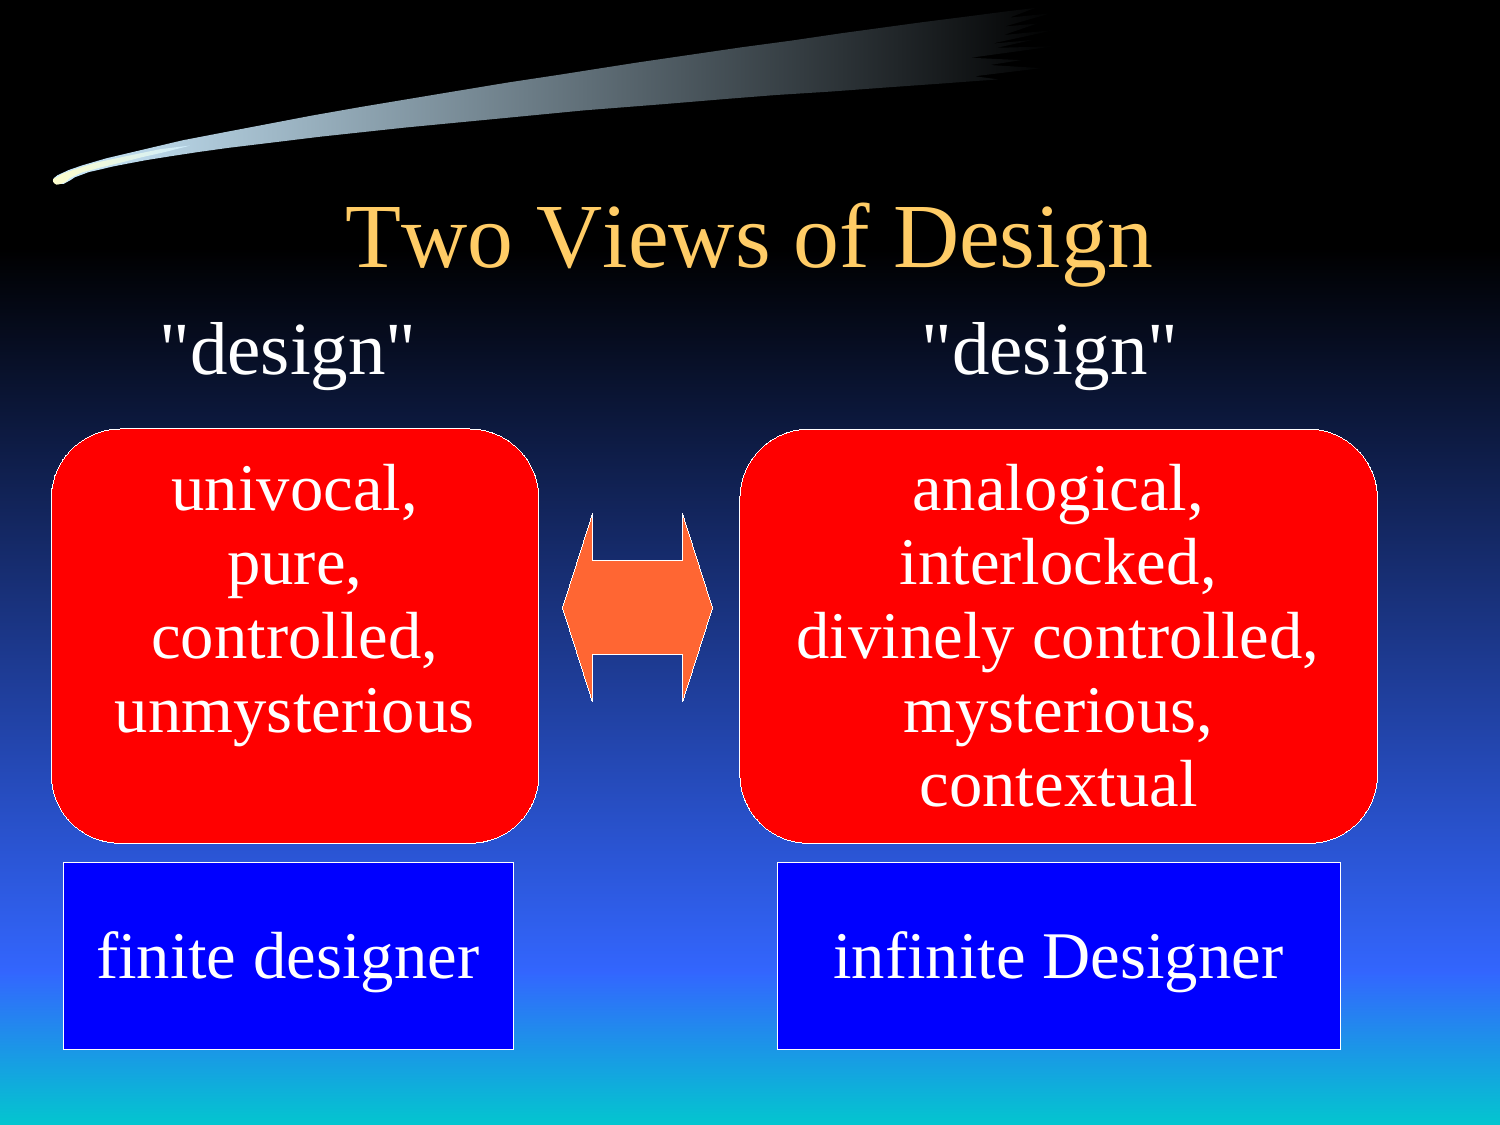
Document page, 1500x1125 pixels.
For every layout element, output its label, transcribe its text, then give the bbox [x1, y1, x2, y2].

text_box univocal, pure, controlled, unmysterious [51, 428, 539, 844]
text_box finite designer [63, 862, 514, 1050]
title Two Views of Design [112, 134, 1388, 338]
text_box "design" [825, 299, 1276, 398]
text_box [562, 513, 713, 702]
text_box infinite Designer [777, 862, 1341, 1050]
text_box analogical, interlocked, divinely controlled, mysterious, contextual [739, 429, 1378, 844]
text_box "design" [63, 299, 514, 398]
